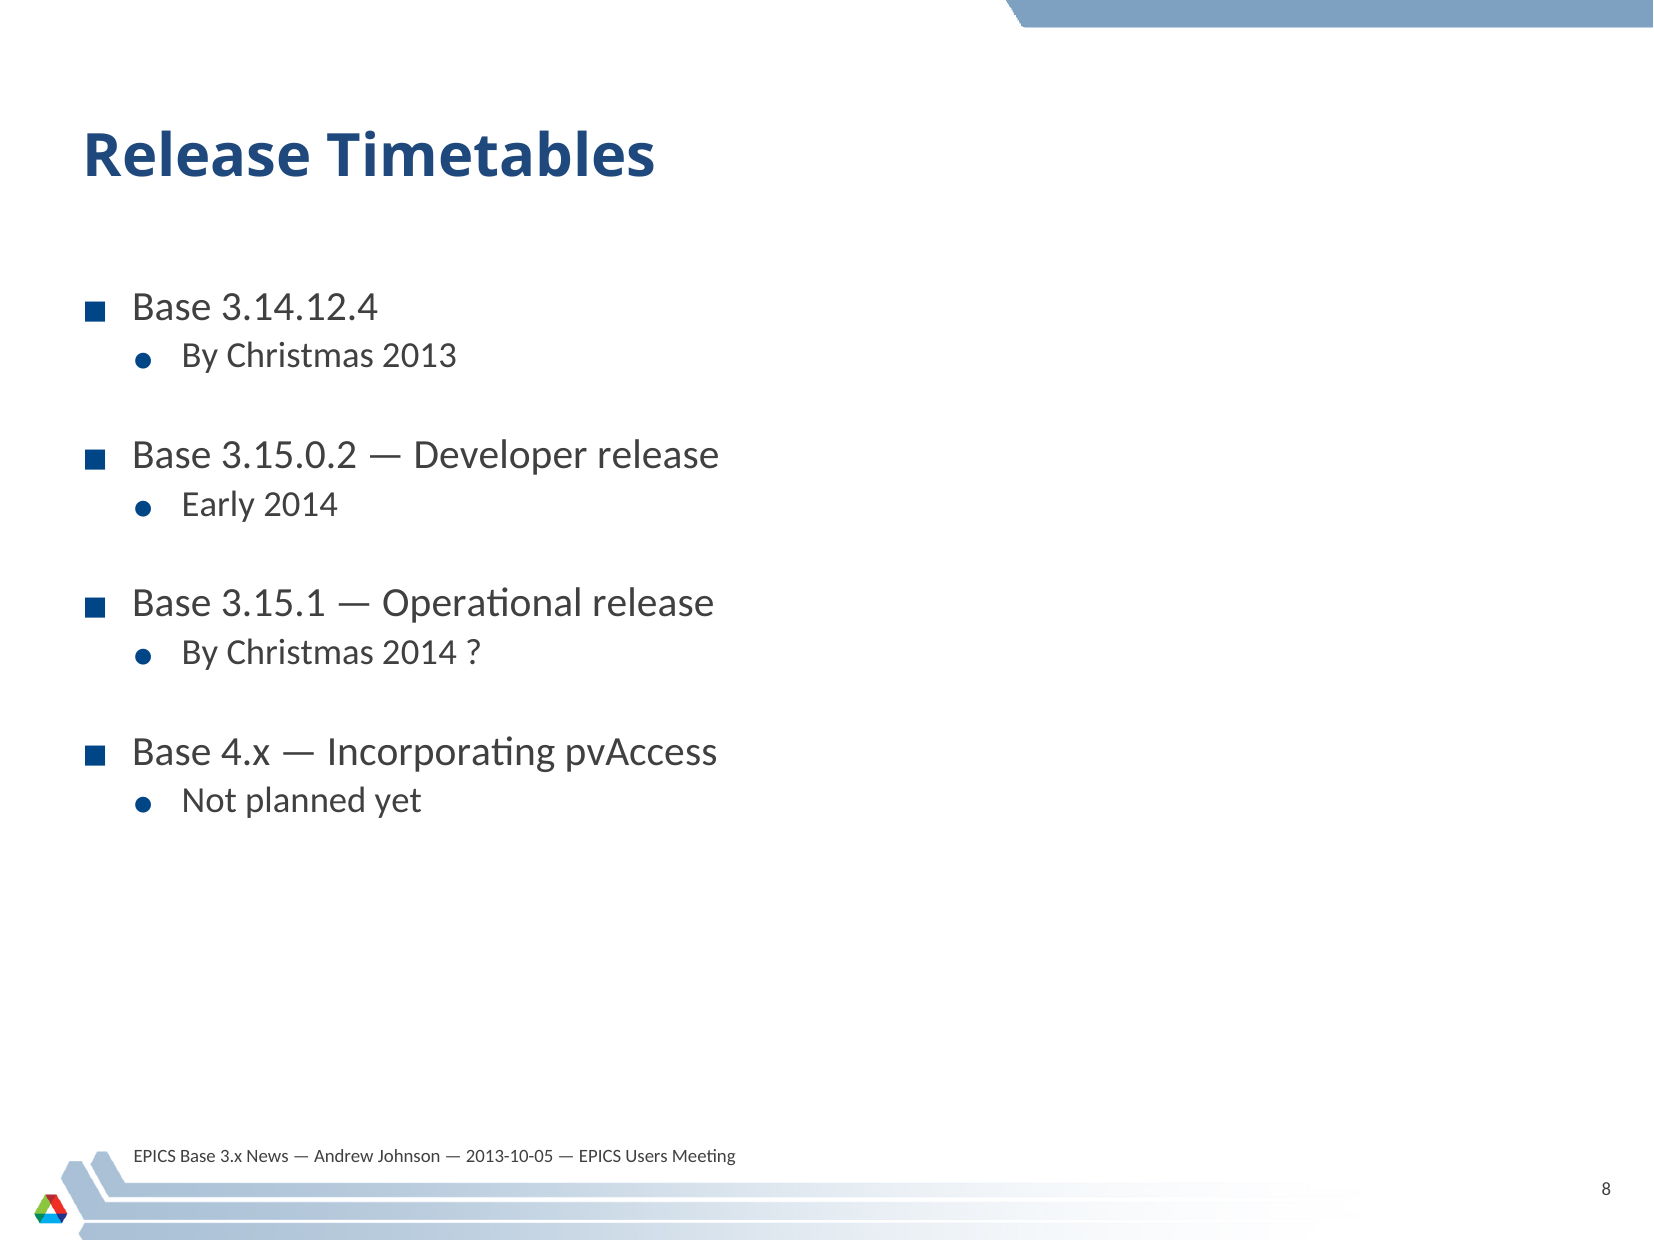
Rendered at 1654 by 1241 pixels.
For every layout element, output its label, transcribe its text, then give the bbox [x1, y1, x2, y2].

picture [0, 1143, 1653, 1240]
list Base 3.14.12.4 By Christmas 2013 Base 3.15.0.2 — Developer release Early 2014 Base 3.15.1 — Operational release By Christmas 2014 ? Base 4.x — Incorporating pvAccess Not planned yet [82, 289, 1571, 1109]
title Release Timetables [82, 49, 1571, 257]
picture [0, 0, 1653, 29]
